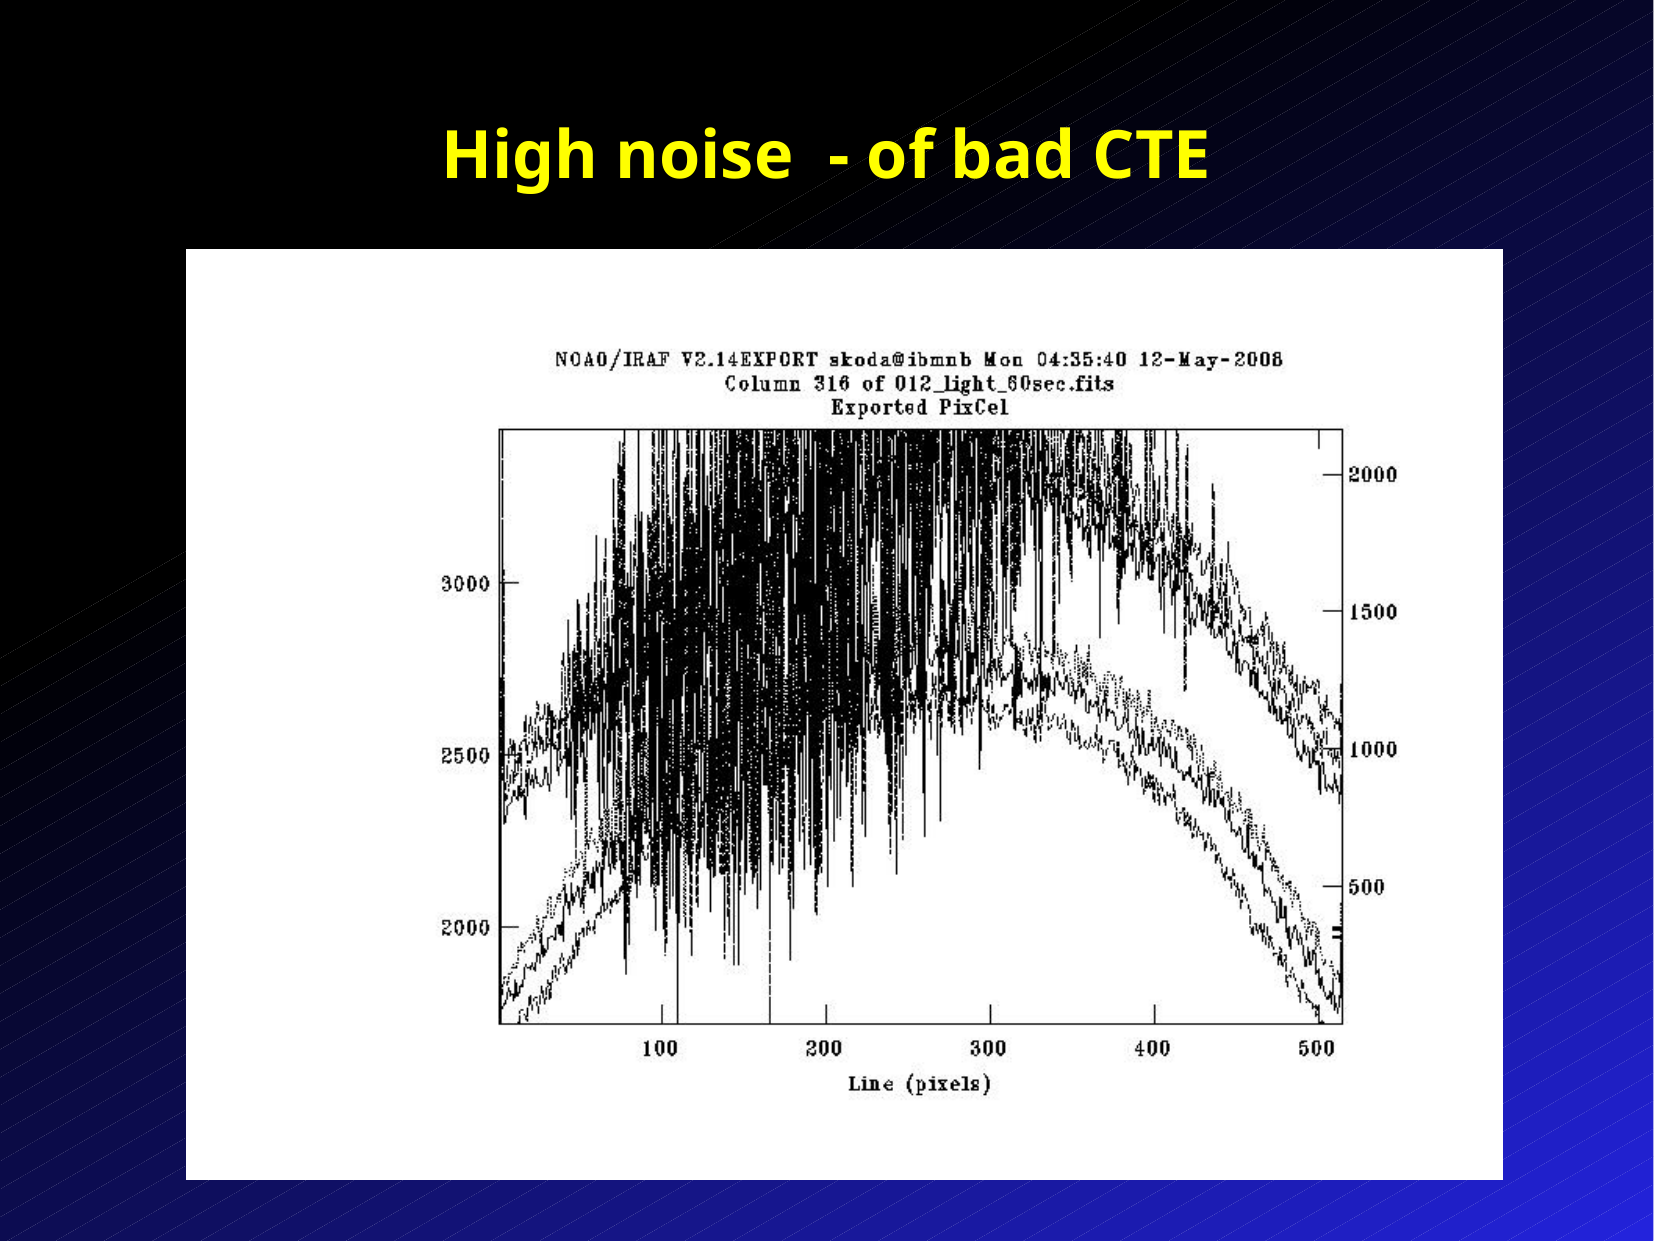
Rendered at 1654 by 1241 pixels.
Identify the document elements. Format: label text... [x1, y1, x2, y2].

picture [186, 249, 1503, 1180]
title High noise - of bad CTE [82, 49, 1571, 257]
